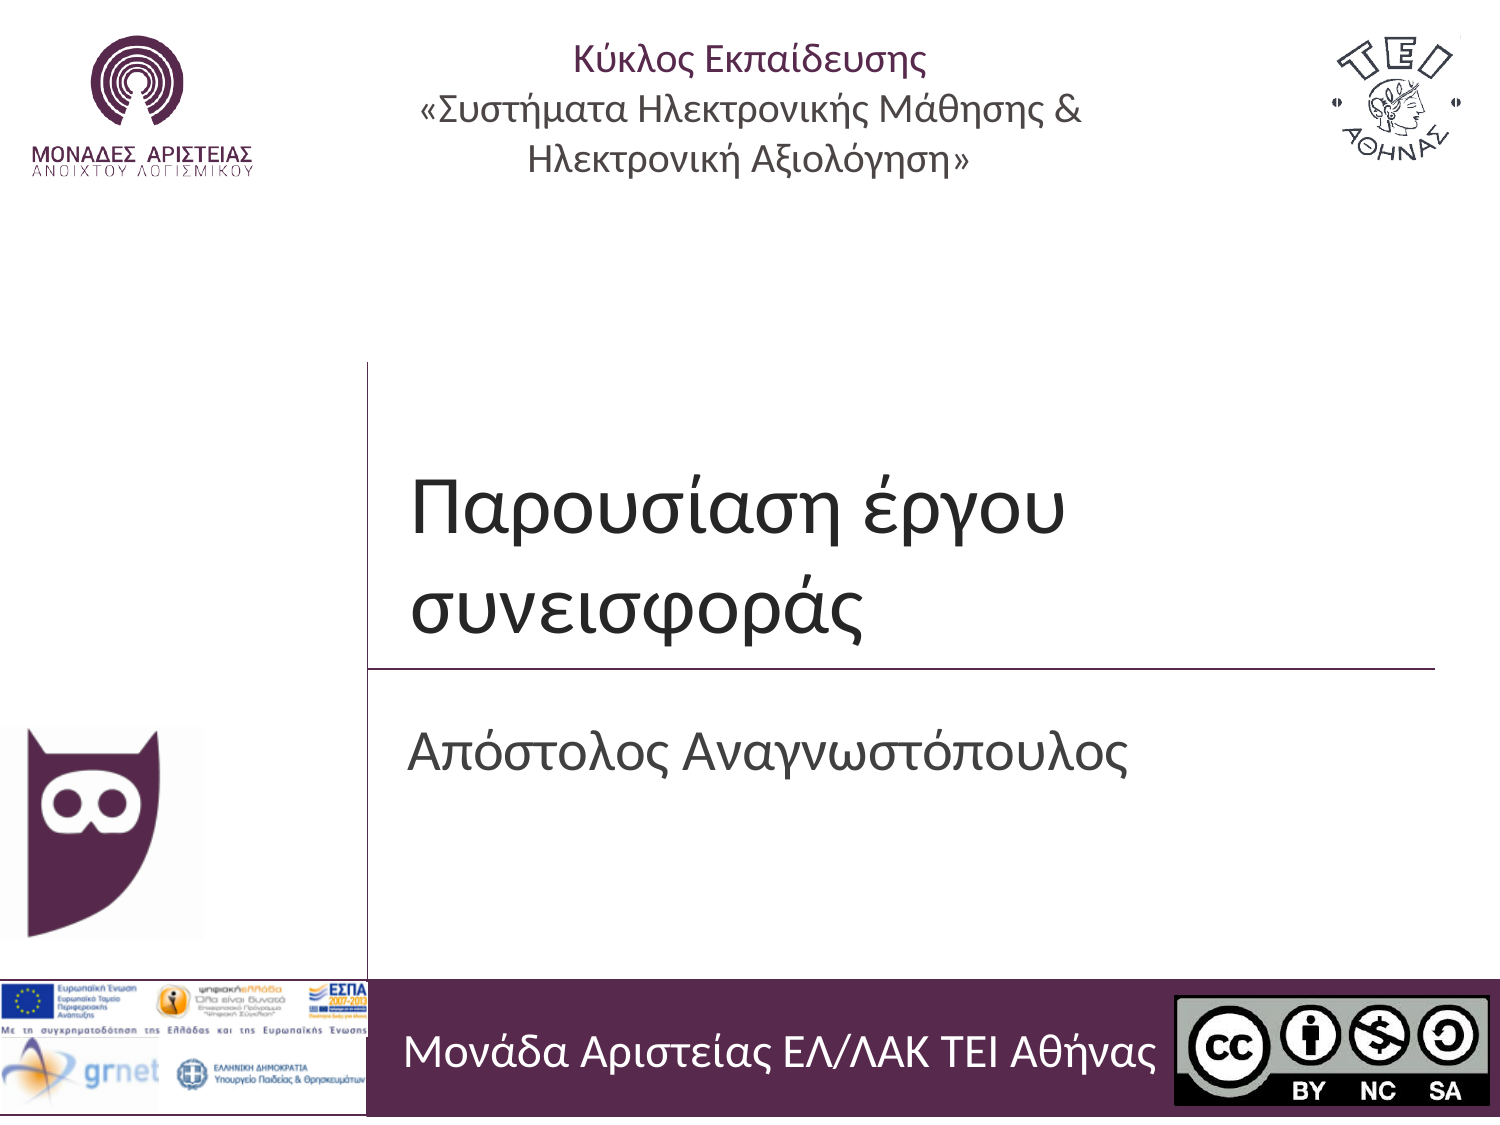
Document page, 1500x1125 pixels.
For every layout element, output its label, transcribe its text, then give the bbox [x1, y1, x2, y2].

picture [1331, 35, 1461, 167]
picture [175, 1057, 366, 1092]
text_box Κύκλος Εκπαίδευσης «Συστήματα Ηλεκτρονικής Μάθησης & Ηλεκτρονική Αξιολόγηση» [280, 22, 1220, 190]
picture [1174, 995, 1490, 1106]
picture [0, 982, 368, 1113]
text_box Απόστολος Αναγνωστόπουλος [392, 704, 1455, 963]
title Παρουσίαση έργου συνεισφοράς [395, 357, 1459, 658]
picture [31, 36, 253, 177]
subtitle Μονάδα Αριστείας ΕΛ/ΛΑΚ ΤΕΙ Αθήνας [387, 992, 1488, 1105]
picture [0, 727, 204, 939]
